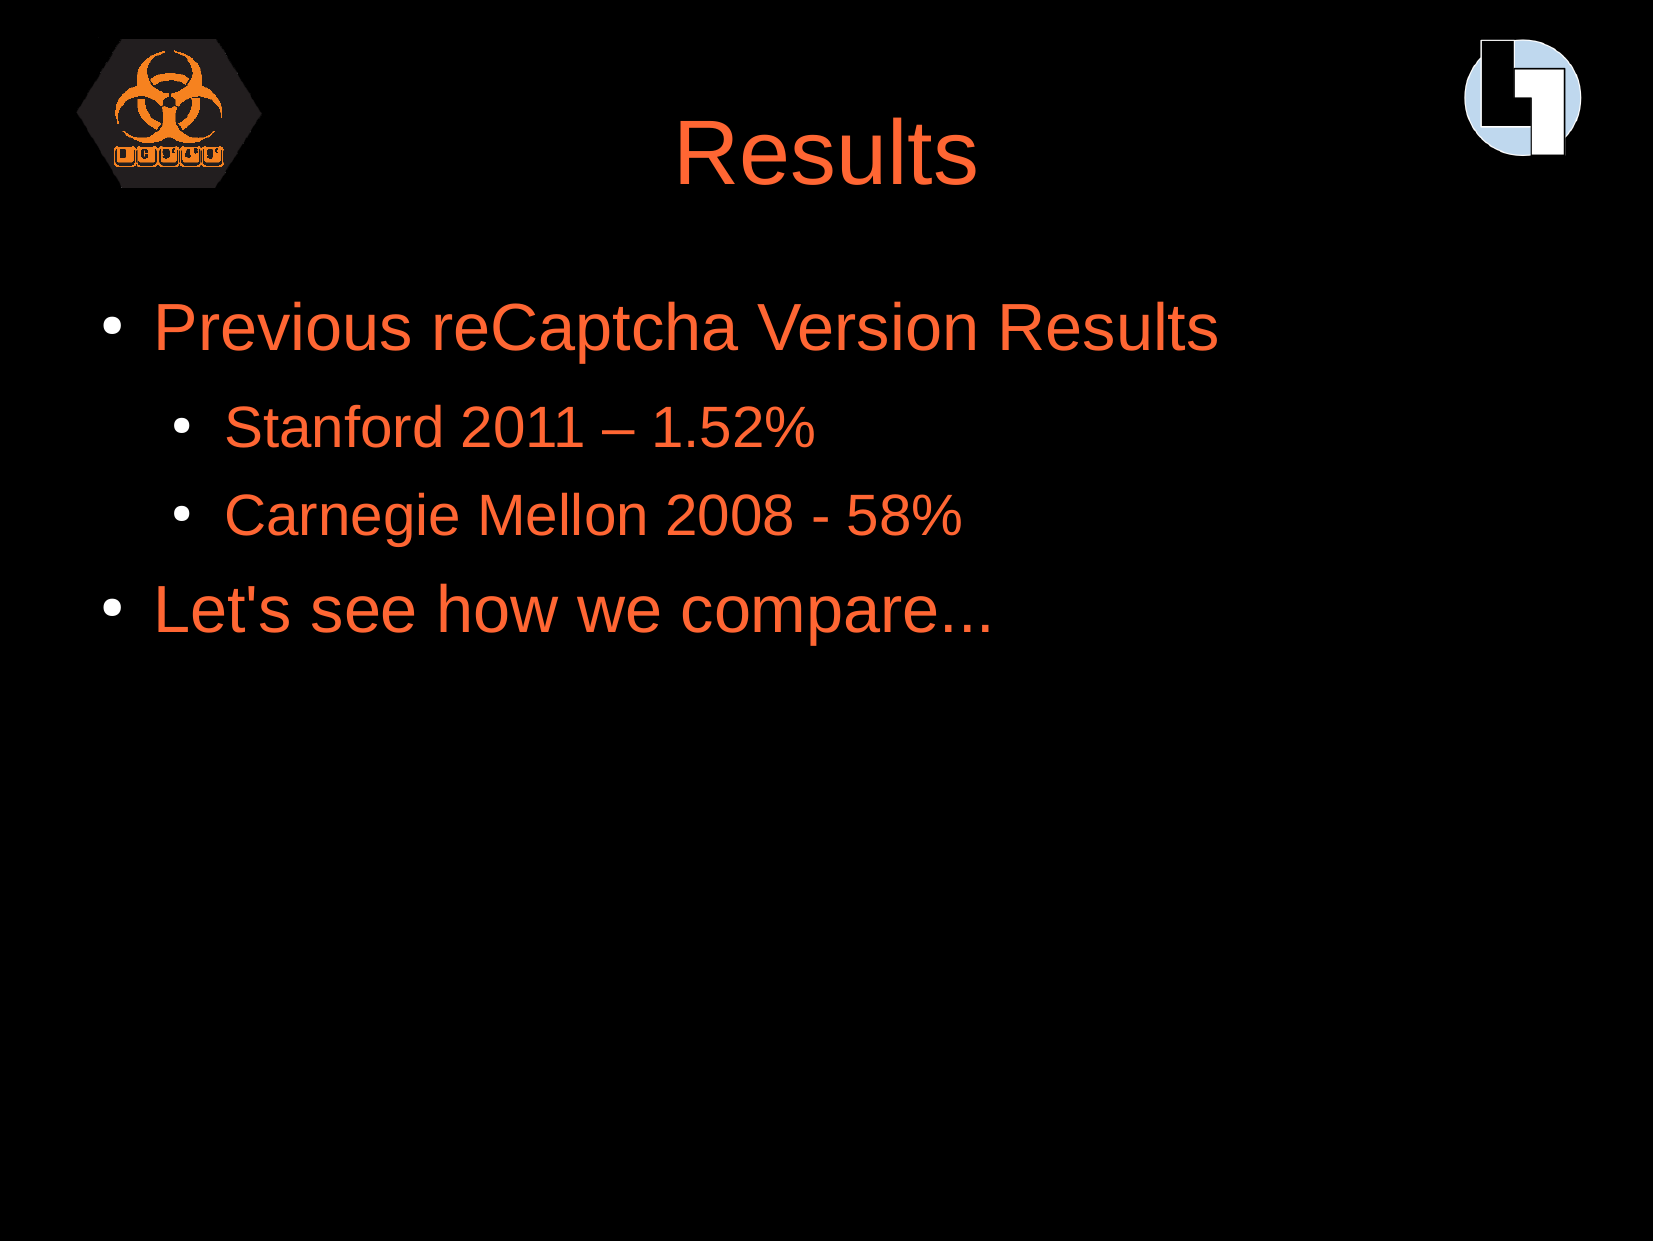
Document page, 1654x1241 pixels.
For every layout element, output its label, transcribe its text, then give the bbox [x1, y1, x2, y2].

picture [75, 37, 263, 188]
picture [1462, 37, 1583, 158]
list Previous reCaptcha Version Results Stanford 2011 – 1.52% Carnegie Mellon 2008 - 58% Let's see how we compare... [82, 290, 1571, 1109]
title Results [82, 49, 1571, 257]
